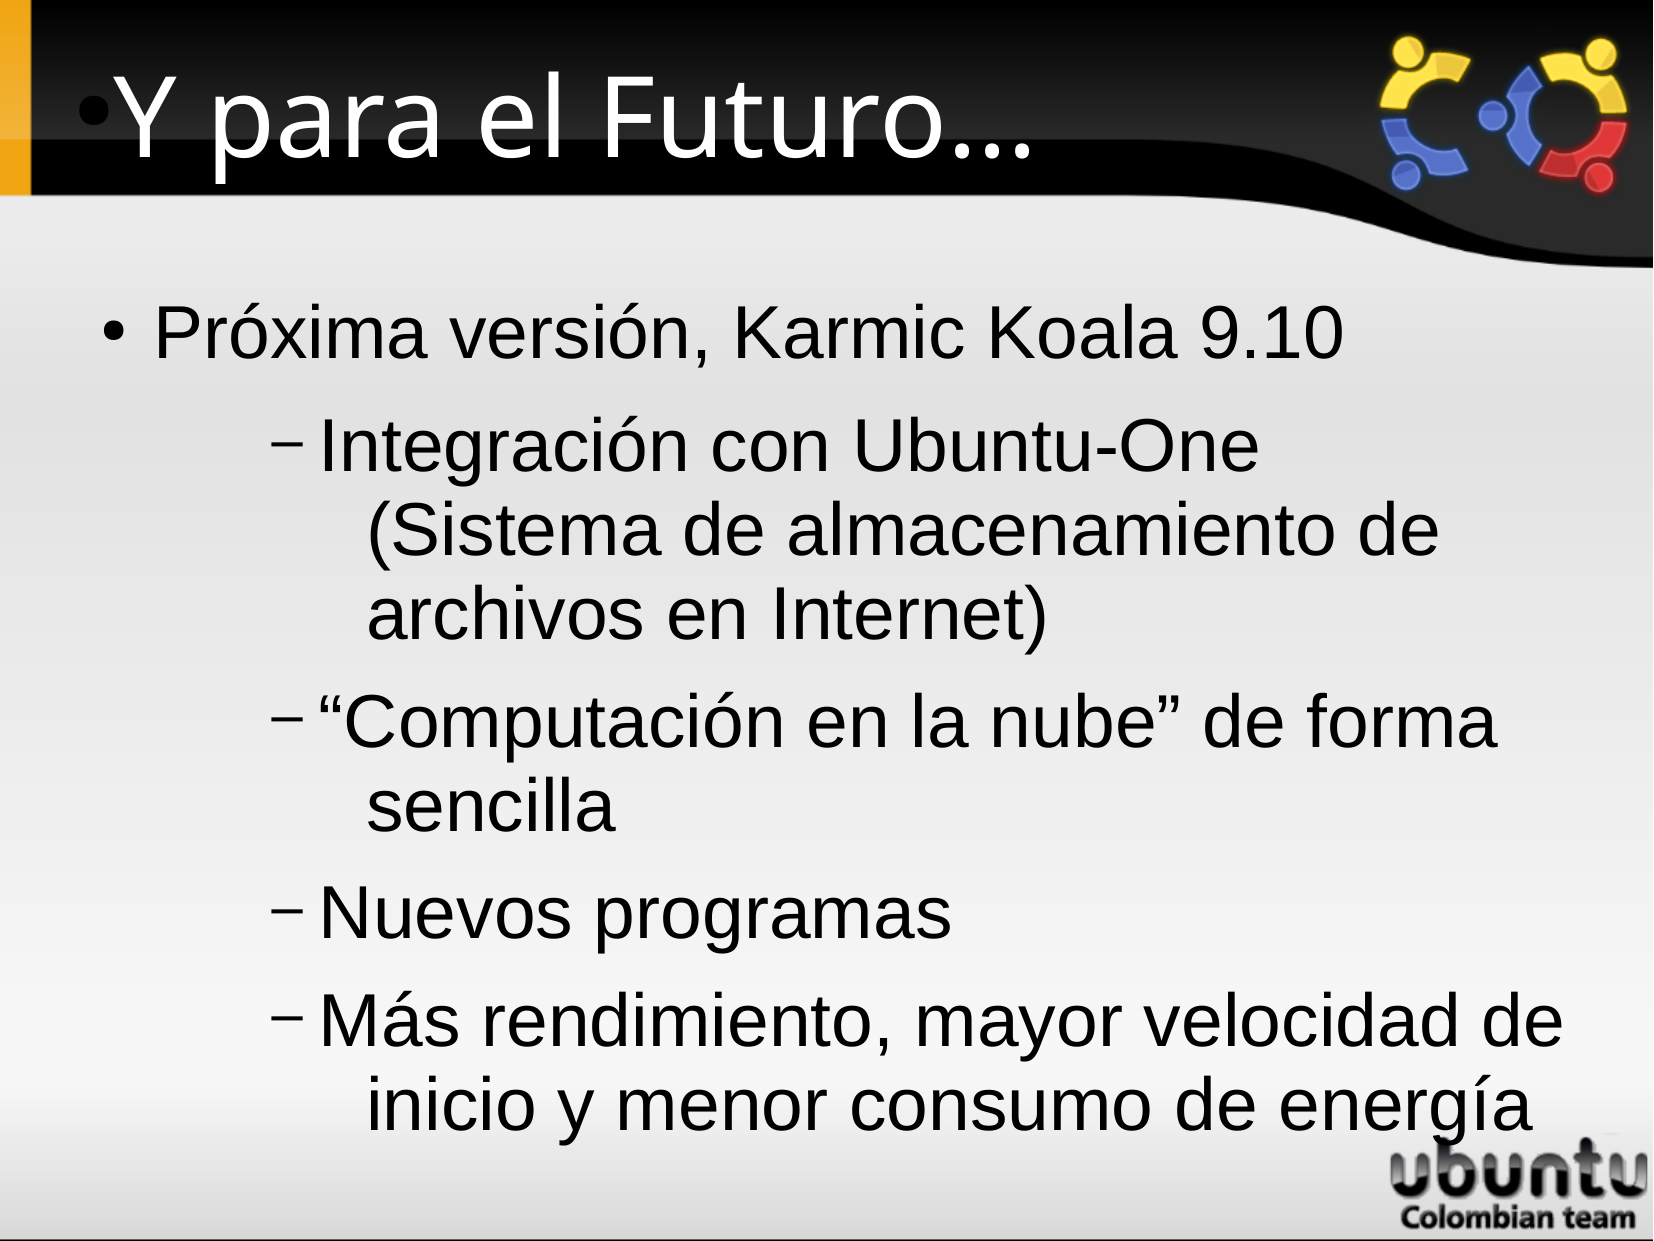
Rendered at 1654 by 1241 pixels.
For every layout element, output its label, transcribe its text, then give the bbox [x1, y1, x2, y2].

text_box Y para el Futuro... [59, 29, 1447, 178]
picture [0, 0, 1653, 1241]
list Próxima versión, Karmic Koala 9.10 Integración con Ubuntu-One (Sistema de almacenamiento de archivos en Internet) “Computación en la nube” de forma sencilla Nuevos programas Más rendimiento, mayor velocidad de inicio y menor consumo de energía [82, 290, 1571, 1147]
